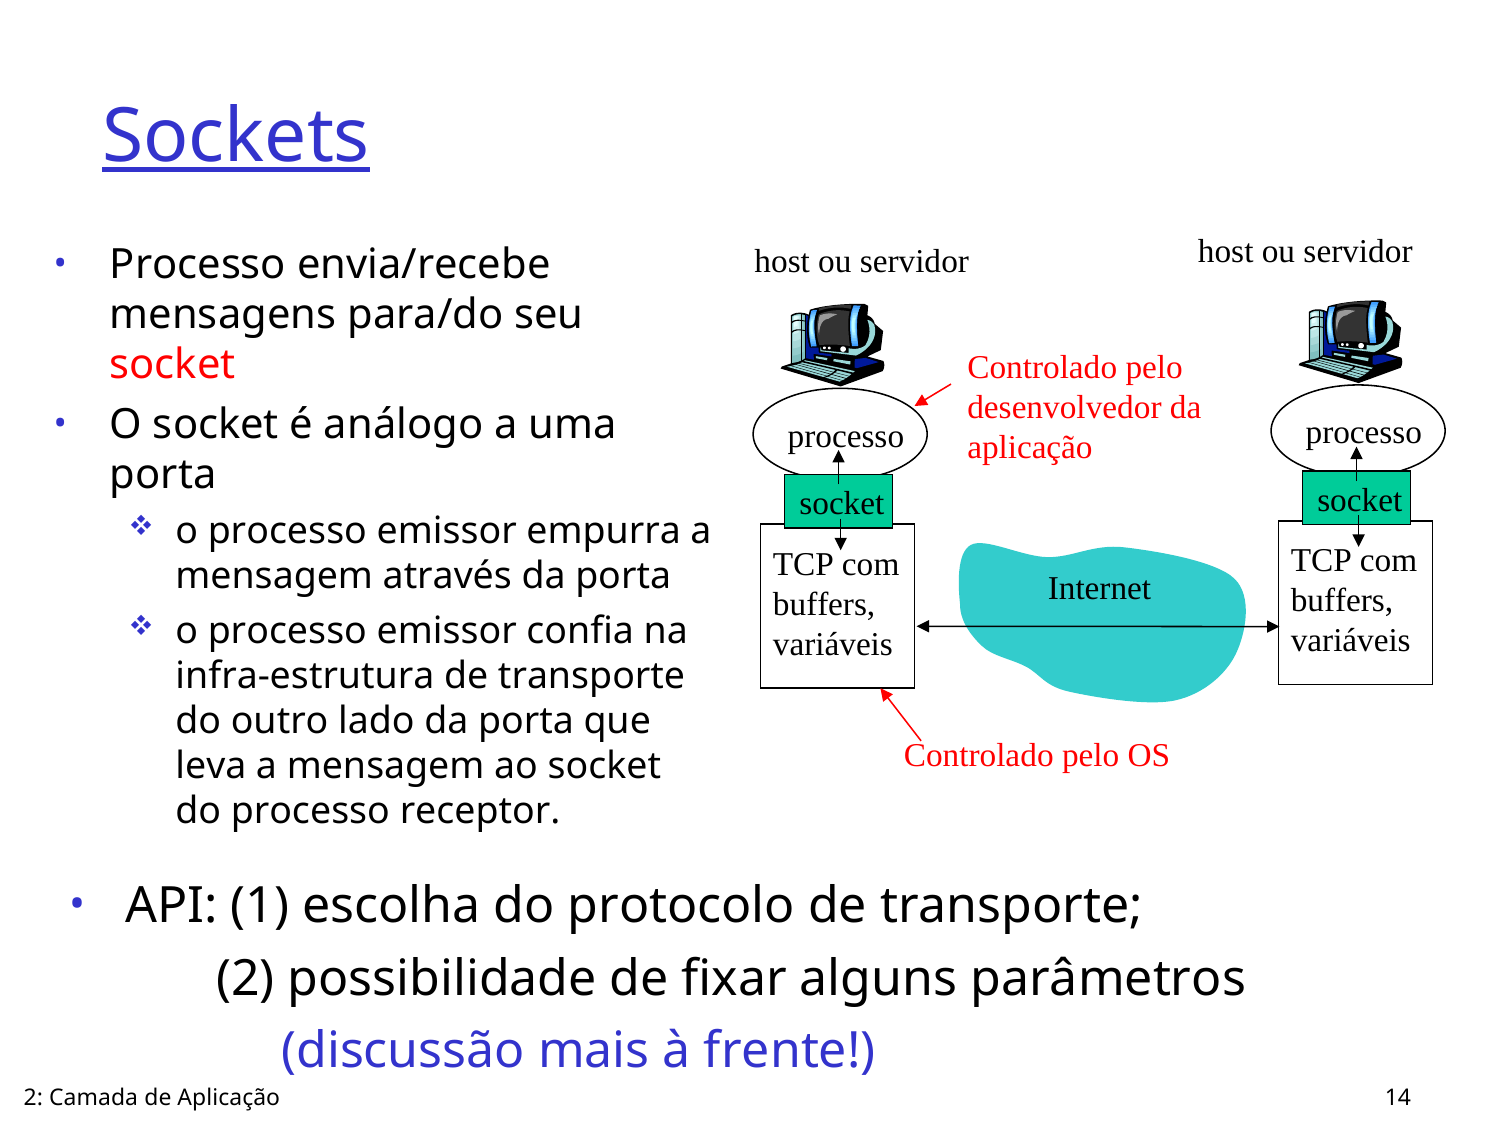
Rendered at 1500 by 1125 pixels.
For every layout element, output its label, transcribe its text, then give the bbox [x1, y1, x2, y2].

text_box API: (1) escolha do protocolo de transporte; (2) possibilidade de fixar alguns parâmetros (discussão mais à frente!) [54, 864, 1417, 997]
text_box [958, 543, 1246, 625]
picture [780, 303, 886, 387]
text_box processo [1290, 403, 1438, 459]
text_box Controlado pelo desenvolvedor da aplicação [952, 337, 1217, 473]
text_box host ou servidor [1183, 221, 1449, 277]
text_box host ou servidor [739, 231, 985, 288]
picture [1298, 299, 1404, 384]
text_box Internet [1032, 558, 1167, 615]
text_box socket [784, 474, 893, 529]
text_box TCP com buffers, variáveis [758, 534, 915, 670]
text_box Controlado pelo OS [889, 724, 1186, 821]
text_box socket [1302, 471, 1411, 525]
text_box [967, 628, 1245, 703]
list Processo envia/recebe mensagens para/do seu socket O socket é análogo a uma porta o processo emissor empurra a mensagem através da porta o processo emissor confia na infra-estrutura de transporte do outro lado da porta que leva a mensagem ao socket do processo receptor. [38, 228, 729, 874]
text_box TCP com buffers, variáveis [1276, 530, 1433, 667]
text_box processo [772, 406, 920, 462]
title Sockets [87, 37, 1413, 225]
